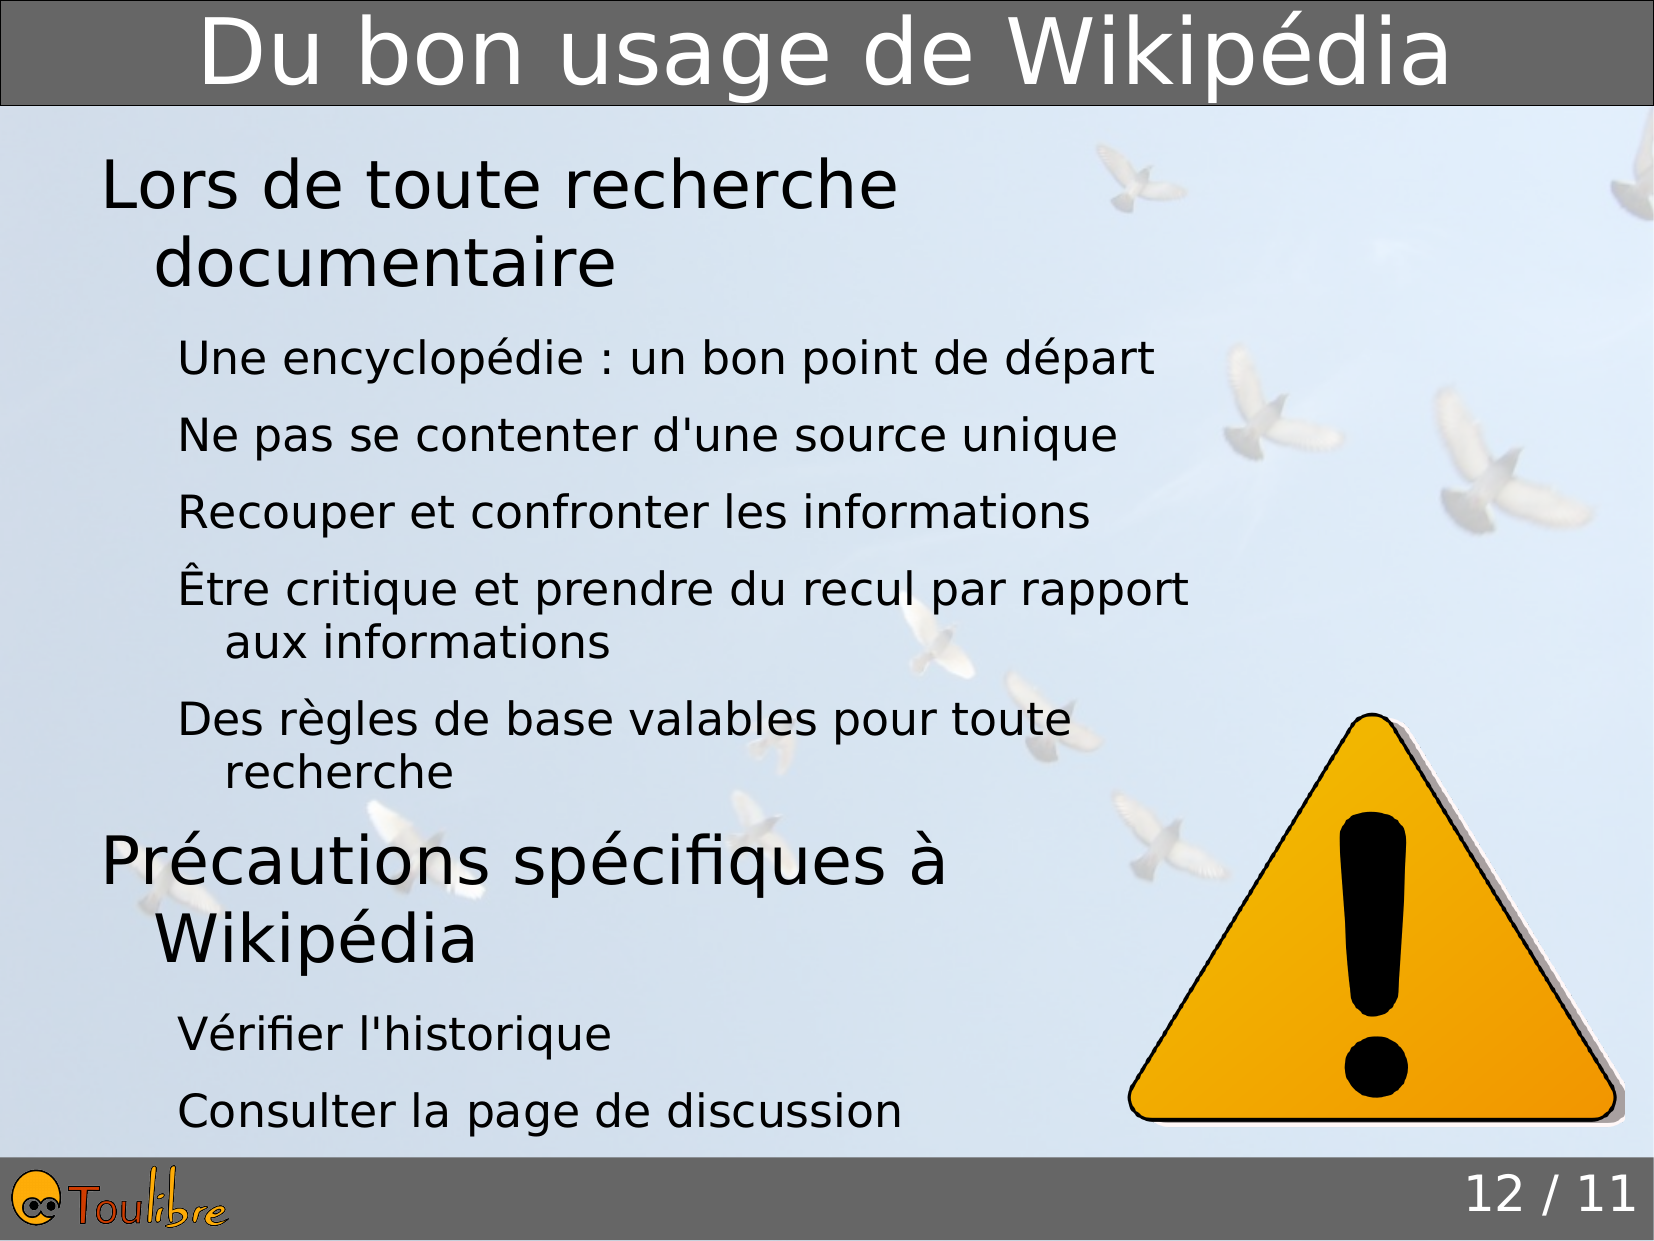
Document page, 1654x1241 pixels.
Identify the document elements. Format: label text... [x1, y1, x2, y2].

picture [1119, 706, 1625, 1128]
list Lors de toute recherche documentaire Une encyclopédie : un bon point de départ Ne pas se contenter d'une source unique Recouper et confronter les informations Être critique et prendre du recul par rapport aux informations Des règles de base valables pour toute recherche Précautions spécifiques à Wikipédia Vérifier l'historique Consulter la page de discussion [82, 146, 1254, 1139]
title Du bon usage de Wikipédia [0, 0, 1654, 107]
picture [11, 1165, 229, 1228]
